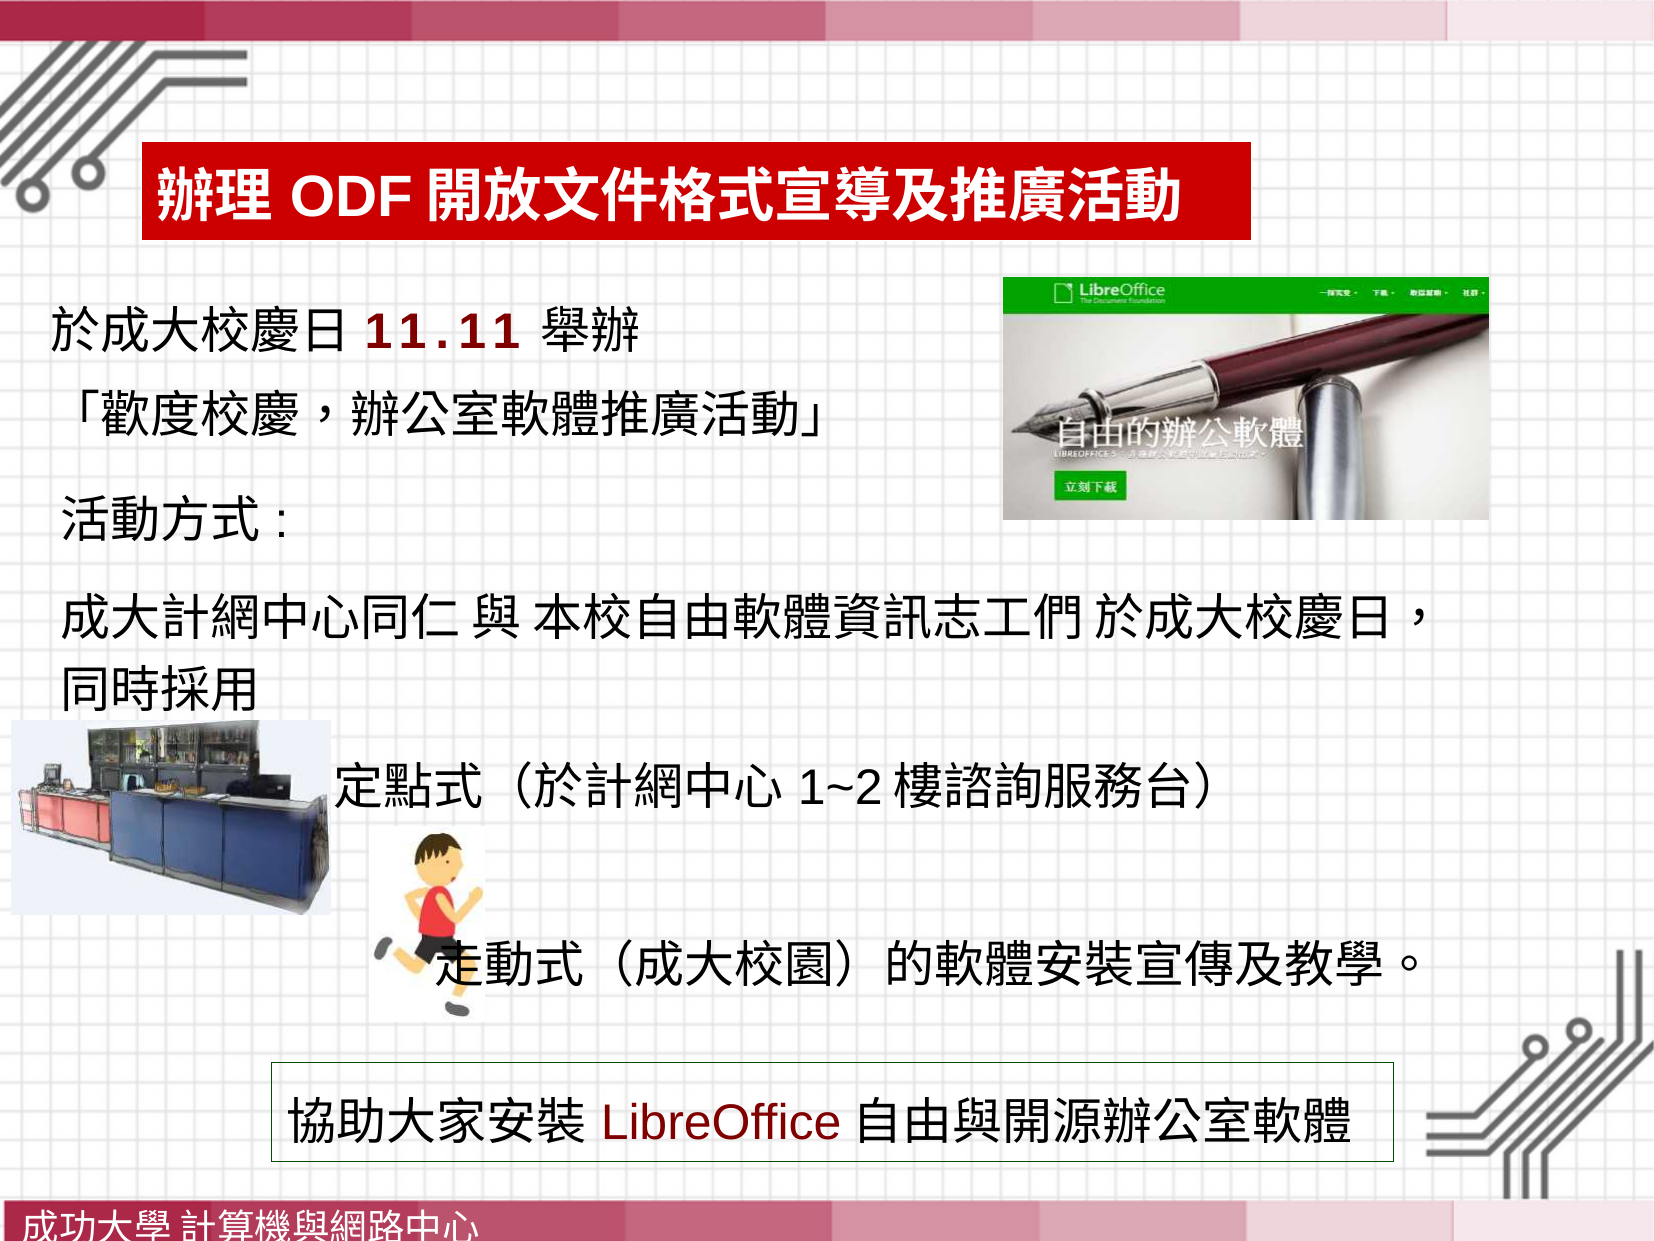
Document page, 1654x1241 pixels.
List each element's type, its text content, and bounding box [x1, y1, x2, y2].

text_box 協助大家安裝LibreOffice自由與開源辦公室軟體 [271, 1062, 1394, 1142]
text_box 活動方式: 成大計網中心同仁 與 本校自由軟體資訊志工們 於成大校慶日， 同時採用 定點式（於計網中心1~2樓諮詢服務台） 走動式（成大校園）的軟體安裝宣傳及教學。 [45, 472, 1583, 1053]
text_box 辦理ODF開放文件格式宣導及推廣活動 [141, 141, 1252, 230]
picture [0, 0, 1654, 1241]
text_box 成功大學 計算機與網路中心 [6, 1190, 497, 1241]
text_box 於成大校慶日11.11舉辦 「歡度校慶，辦公室軟體推廣活動」 [35, 272, 922, 423]
